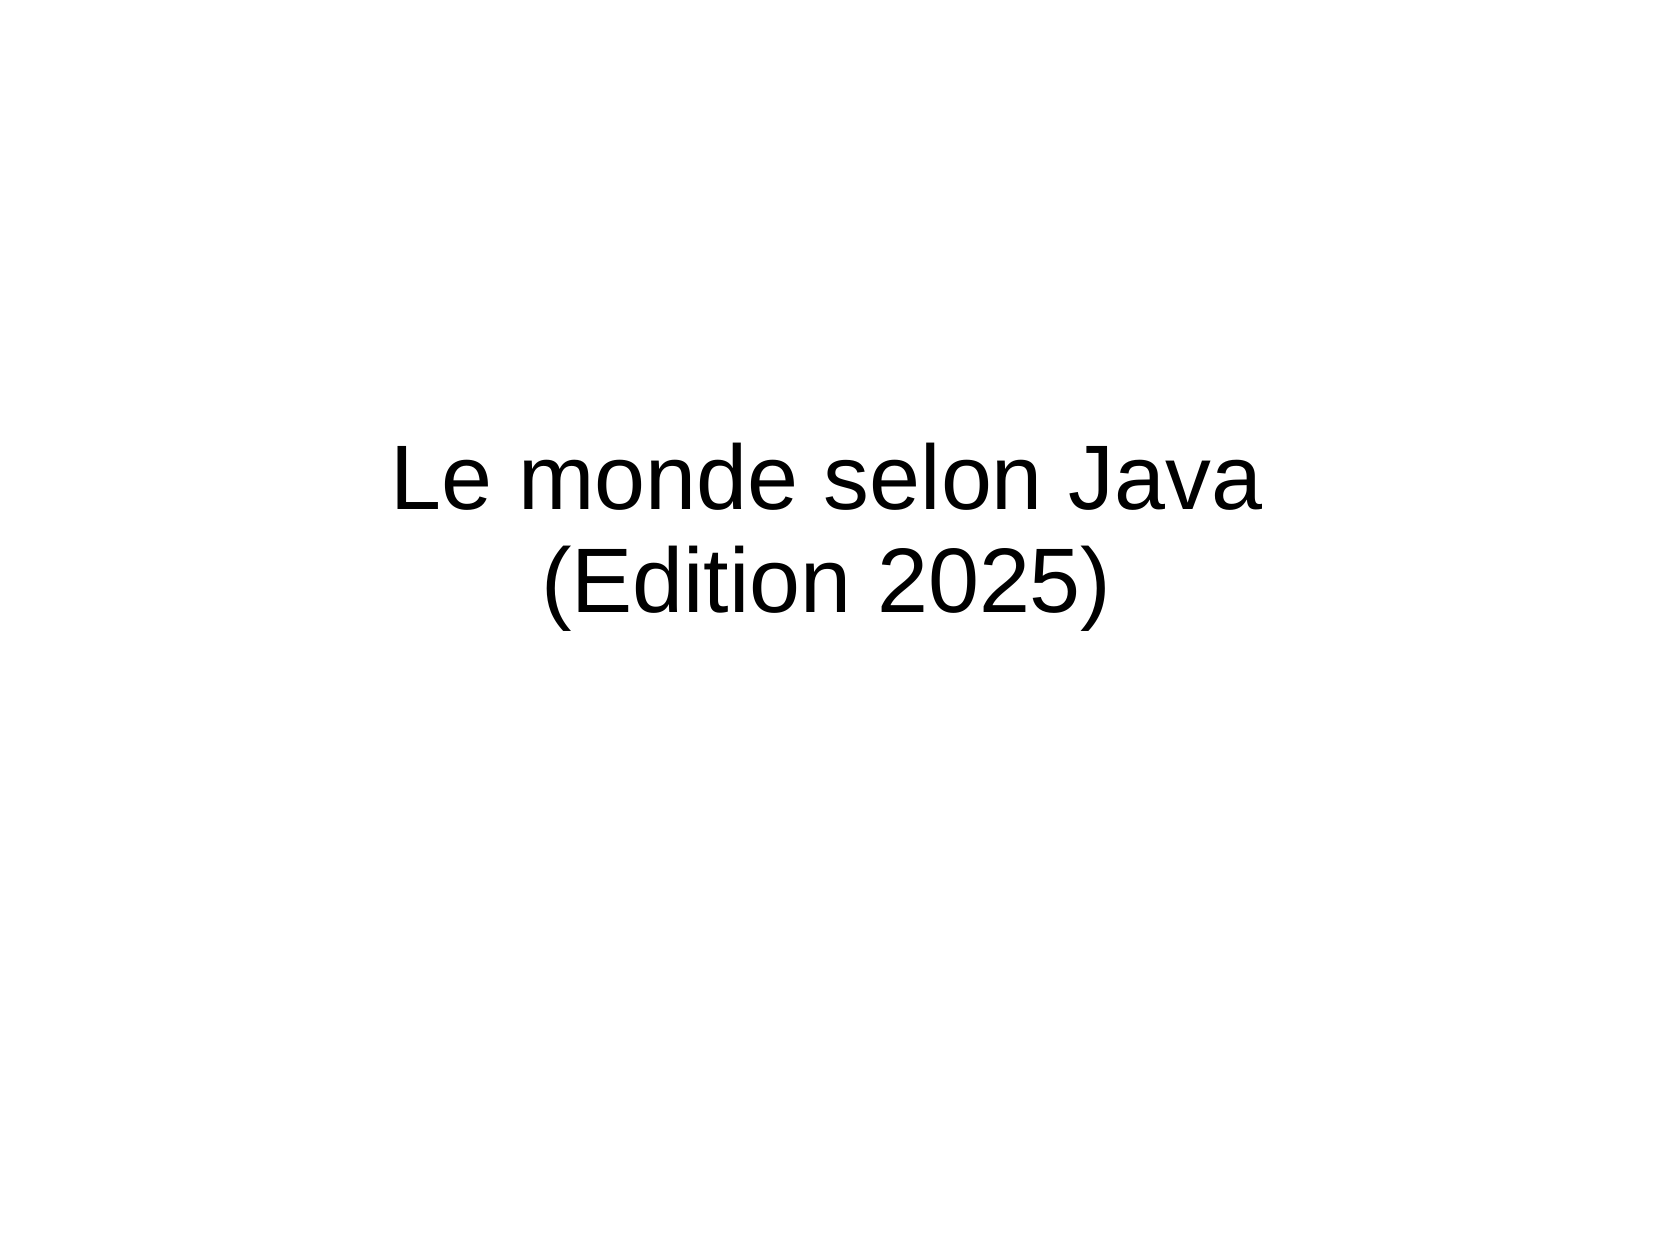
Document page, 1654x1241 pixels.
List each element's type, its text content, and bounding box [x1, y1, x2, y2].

subtitle Le monde selon Java (Edition 2025) [82, 49, 1571, 1010]
